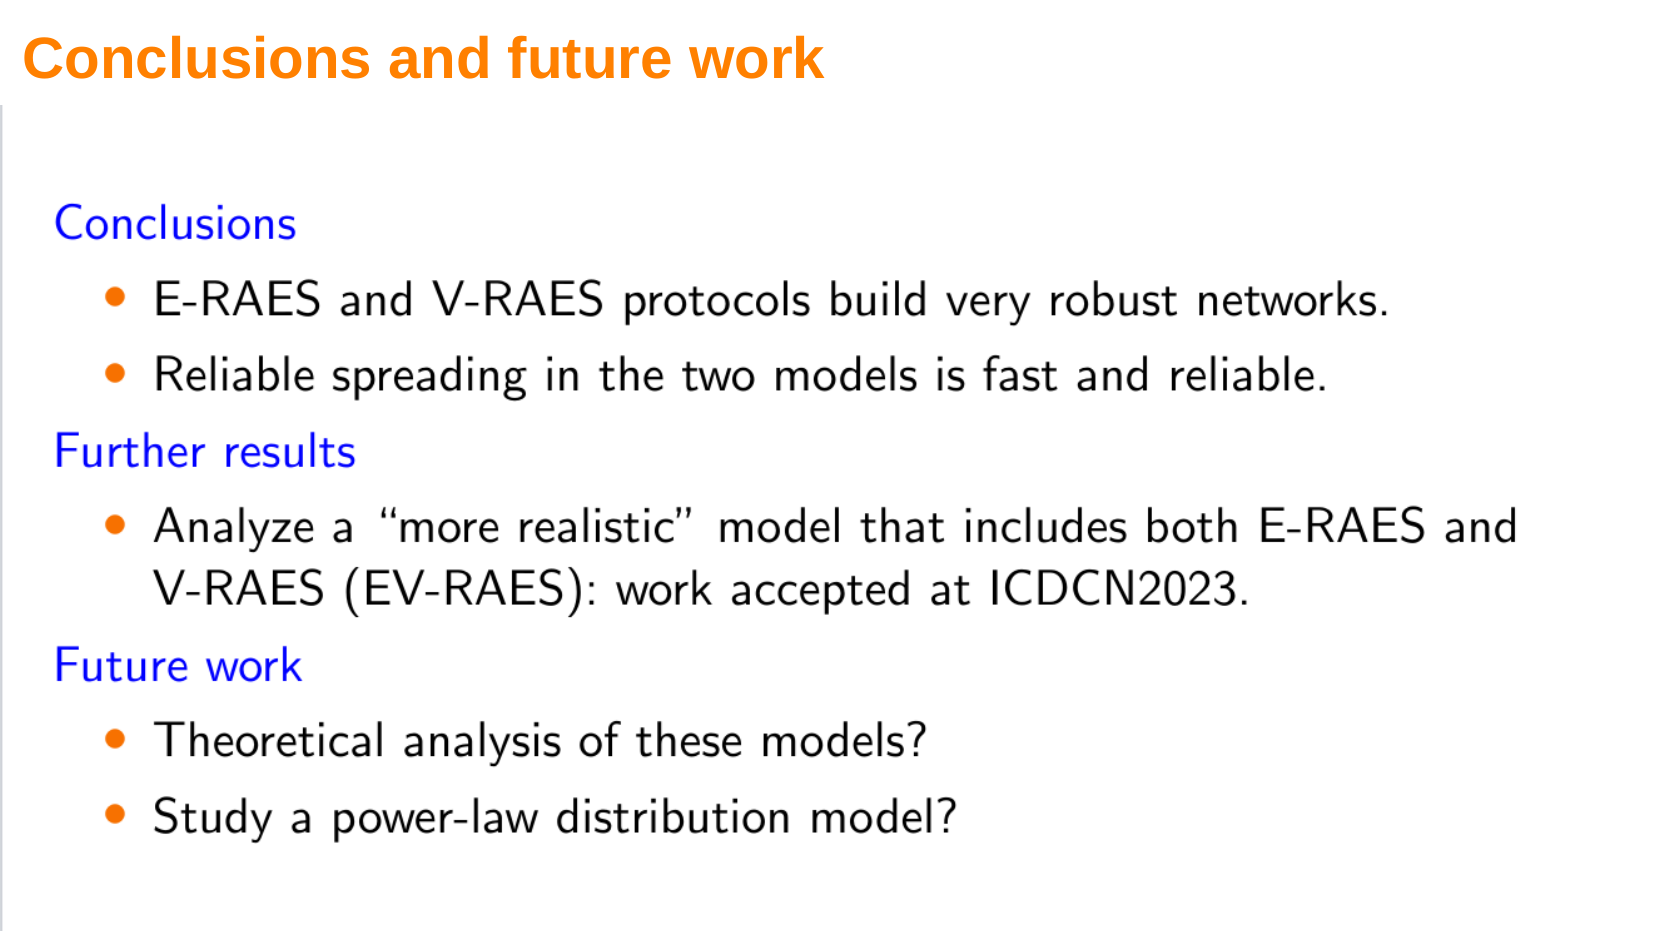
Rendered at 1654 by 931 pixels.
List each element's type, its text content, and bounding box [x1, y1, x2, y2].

text_box Conclusions and future work [8, 18, 1013, 113]
picture [0, 105, 1654, 931]
